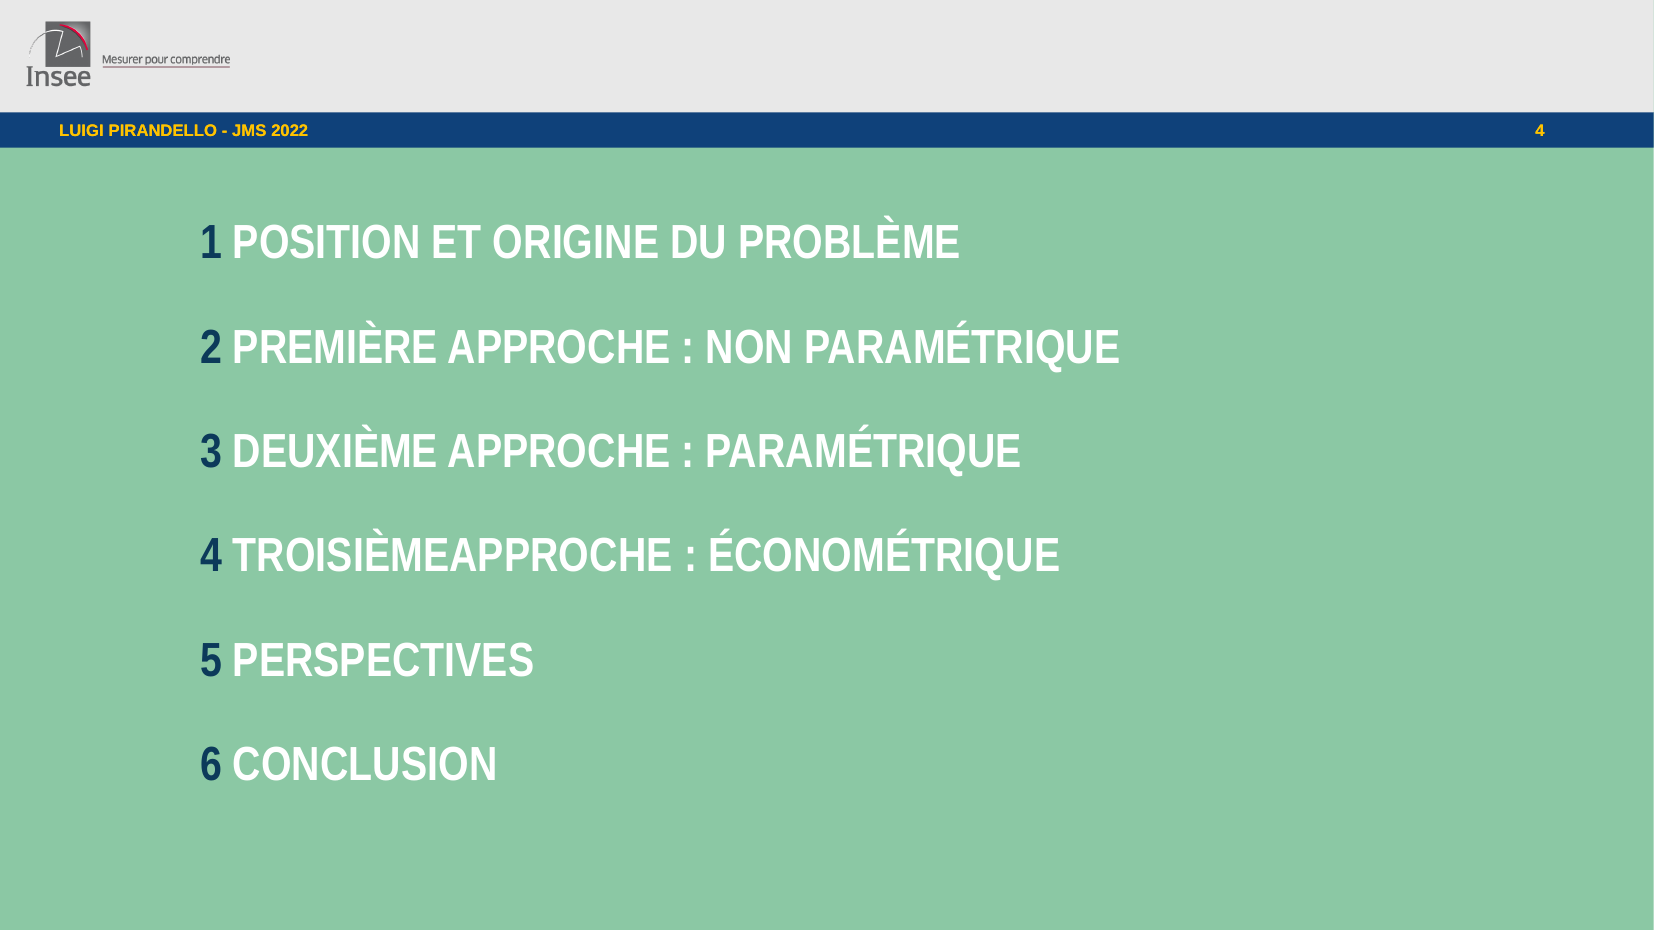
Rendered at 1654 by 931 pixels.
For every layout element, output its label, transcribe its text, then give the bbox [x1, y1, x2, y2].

text_box LUIGI PIRANDELLO - JMS 2022 [59, 112, 1535, 148]
text_box <numéro> [1535, 112, 1654, 148]
subtitle Position et origine du problème première approche : non paramétrique Deuxième approche : paramétrique TROISièmeAPProCHE : éConométrique Perspectives CONCLUSION [200, 165, 1406, 819]
picture [23, 0, 230, 89]
